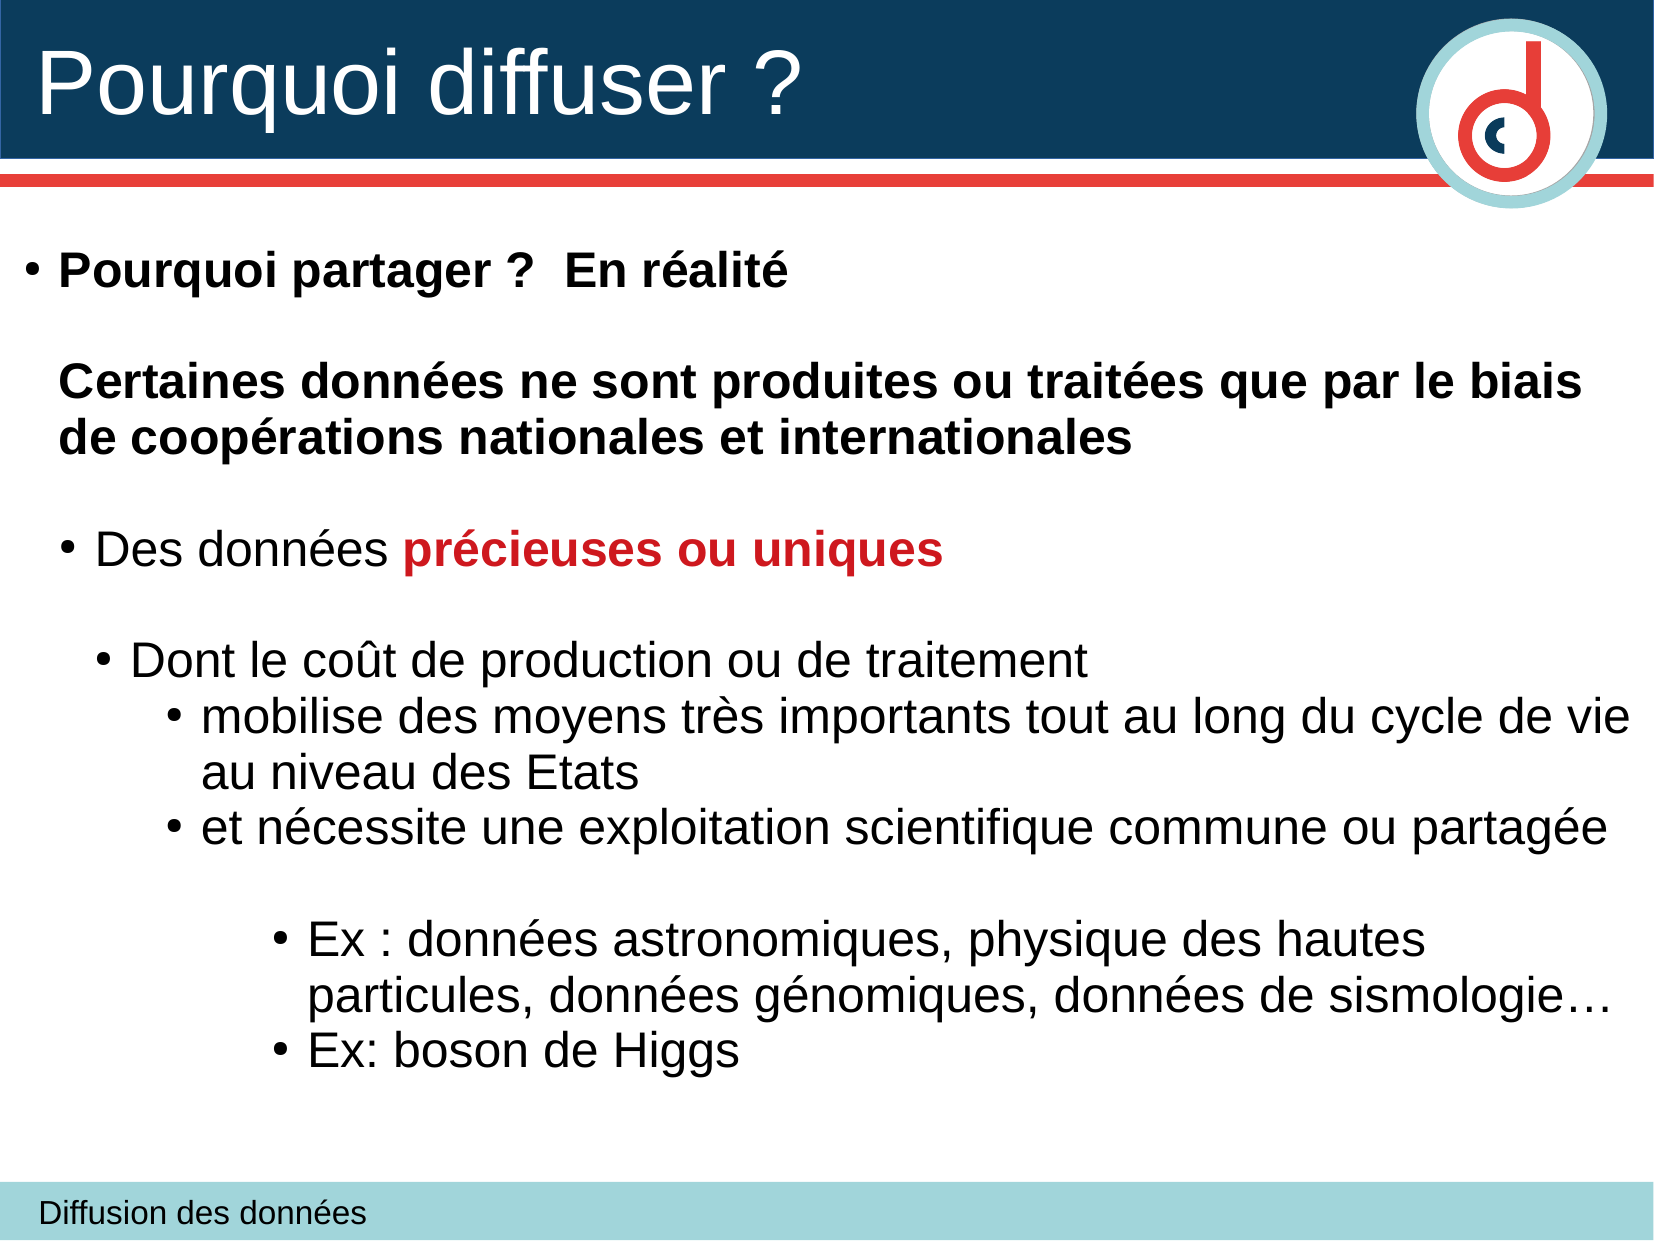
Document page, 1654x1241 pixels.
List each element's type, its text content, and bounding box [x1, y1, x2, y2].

text_box Pourquoi partager ? En réalité Certaines données ne sont produites ou traitées que par le biais de coopérations nationales et internationales Des données précieuses ou uniques Dont le coût de production ou de traitement mobilise des moyens très importants tout au long du cycle de vie au niveau des Etats et nécessite une exploitation scientifique commune ou partagée Ex : données astronomiques, physique des hautes particules, données génomiques, données de sismologie… Ex: boson de Higgs [23, 242, 1648, 1188]
title Pourquoi diffuser ? [35, 11, 1430, 159]
text_box Diffusion des données [23, 1188, 621, 1241]
